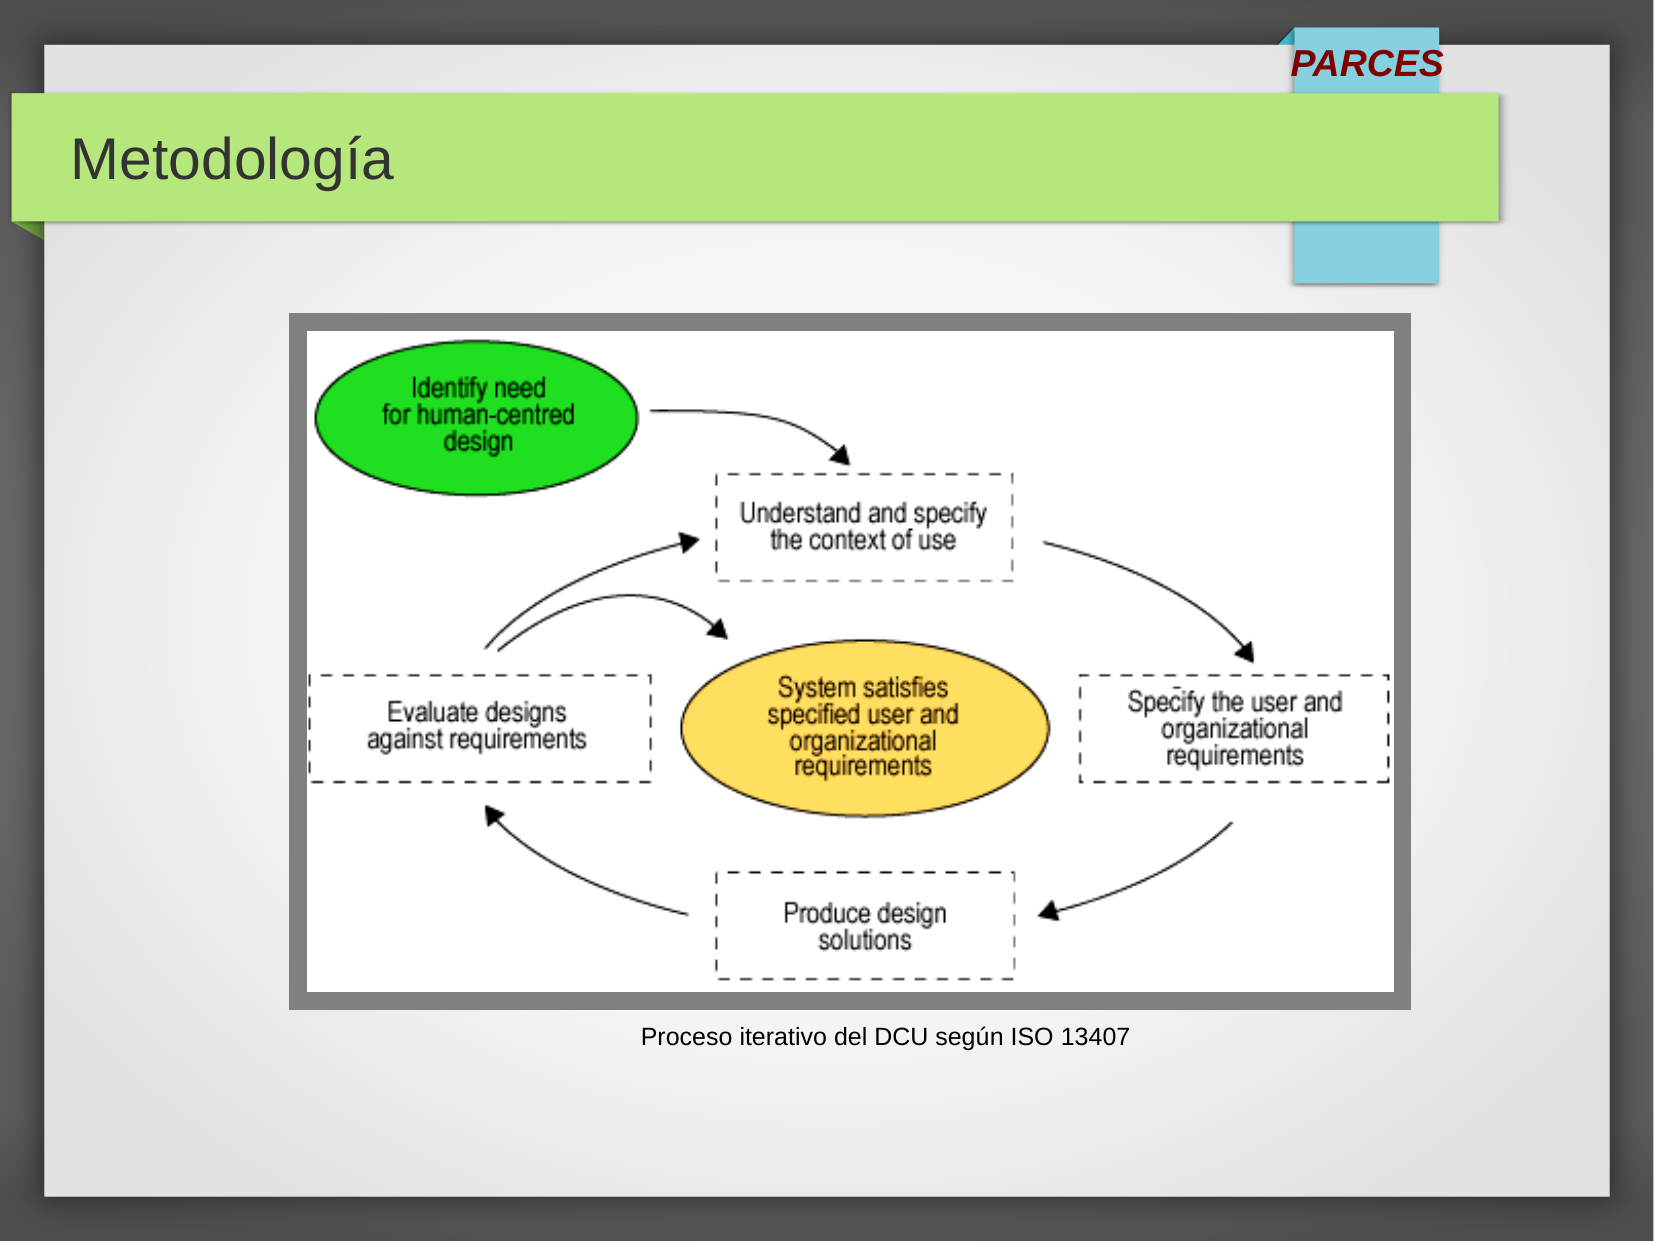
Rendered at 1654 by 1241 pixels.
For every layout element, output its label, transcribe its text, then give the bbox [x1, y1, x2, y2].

text_box PARCES [1275, 35, 1459, 94]
picture [0, 0, 1654, 1241]
text_box Proceso iterativo del DCU según ISO 13407 [625, 1015, 1147, 1059]
title Metodología [70, 106, 1229, 213]
